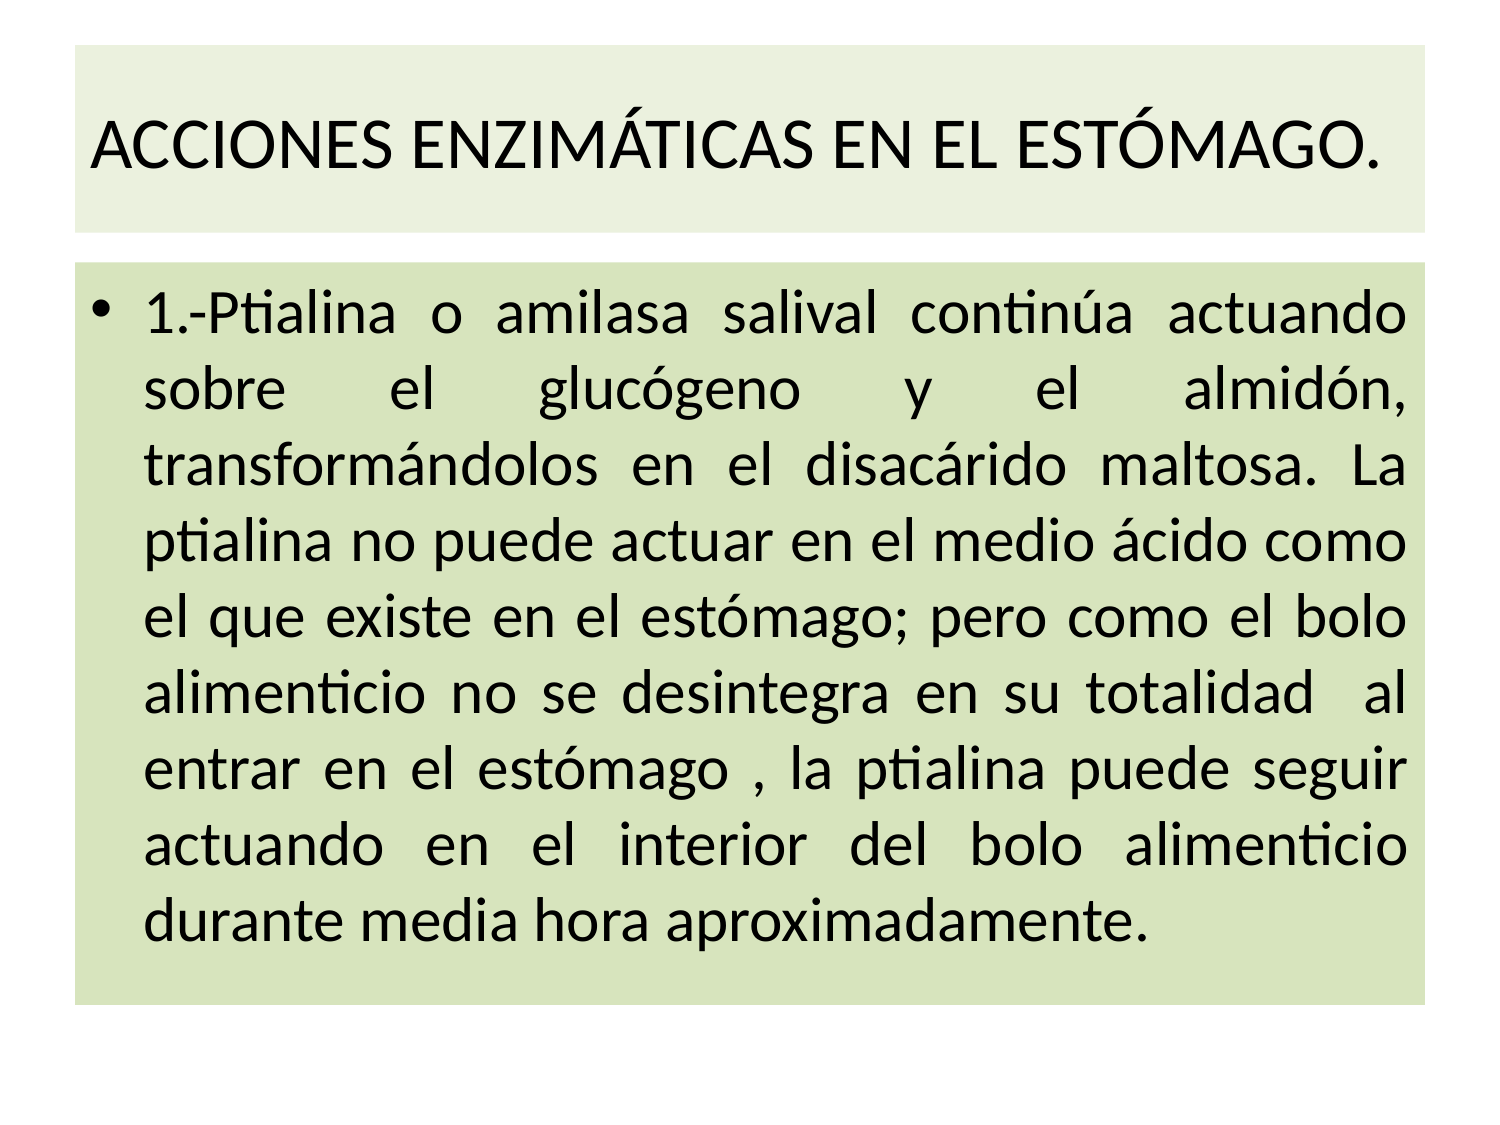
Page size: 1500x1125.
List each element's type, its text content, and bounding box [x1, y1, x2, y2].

title ACCIONES ENZIMÁTICAS EN EL ESTÓMAGO. [75, 45, 1425, 233]
list 1.-Ptialina o amilasa salival continúa actuando sobre el glucógeno y el almidón, transformándolos en el disacárido maltosa. La ptialina no puede actuar en el medio ácido como el que existe en el estómago; pero como el bolo alimenticio no se desintegra en su totalidad al entrar en el estómago , la ptialina puede seguir actuando en el interior del bolo alimenticio durante media hora aproximadamente. [75, 262, 1425, 1005]
